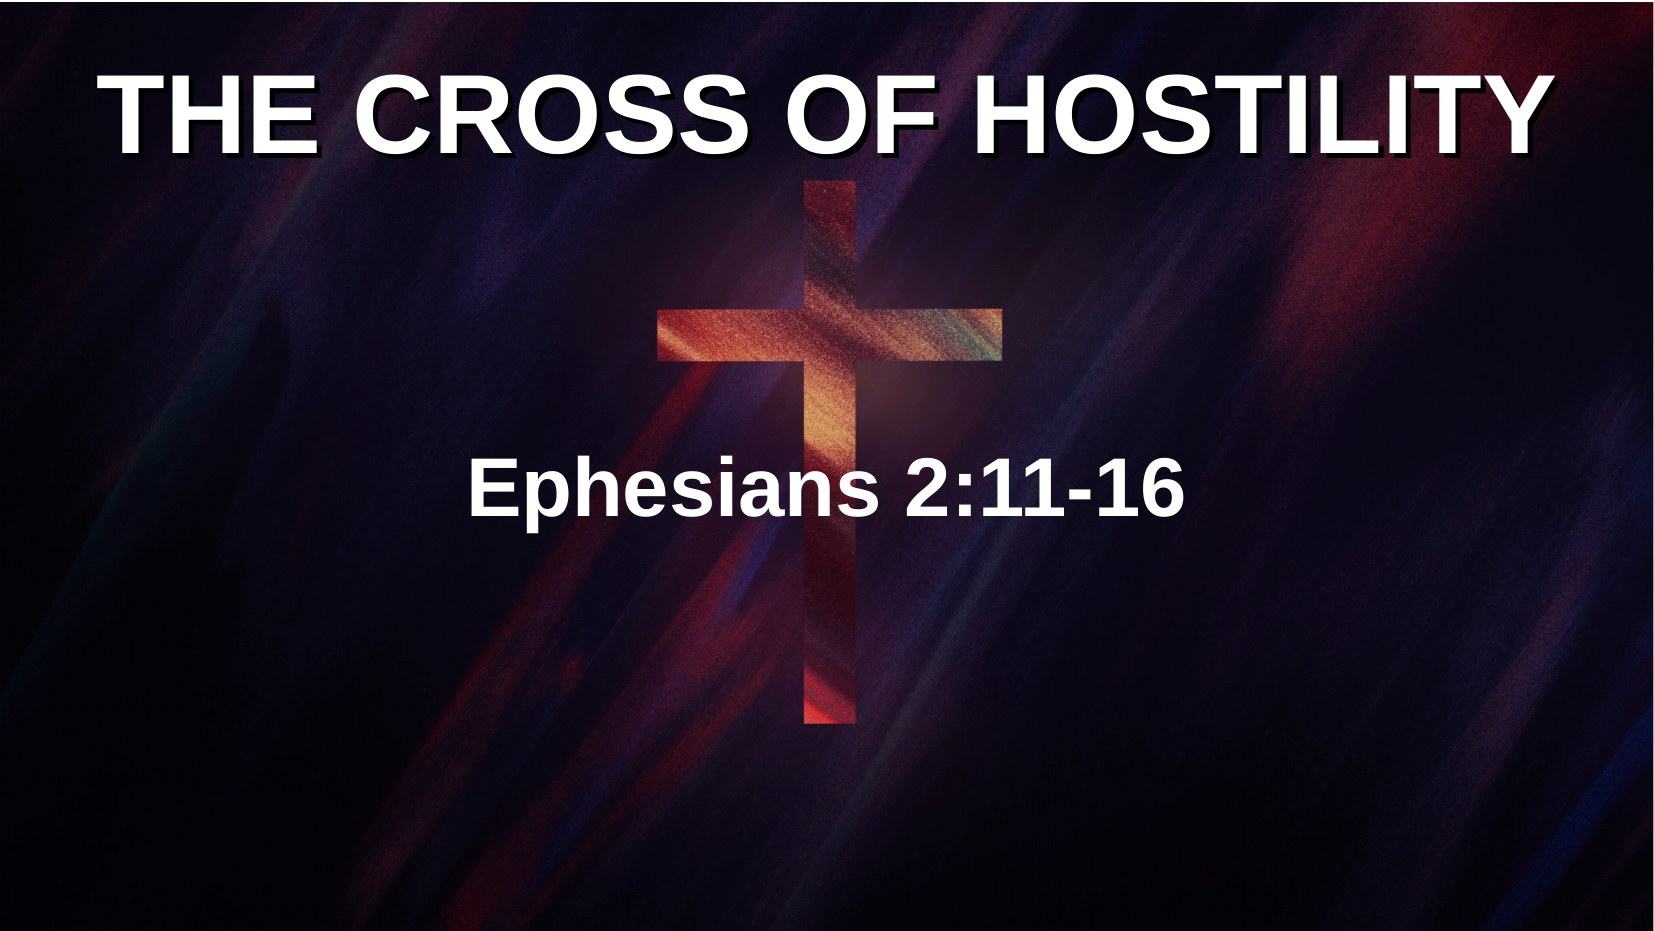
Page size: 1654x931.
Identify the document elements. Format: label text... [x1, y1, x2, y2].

picture [0, 2, 1654, 931]
subtitle Ephesians 2:11-16 [82, 217, 1571, 758]
title THE CROSS OF HOSTILITY [82, 37, 1571, 193]
